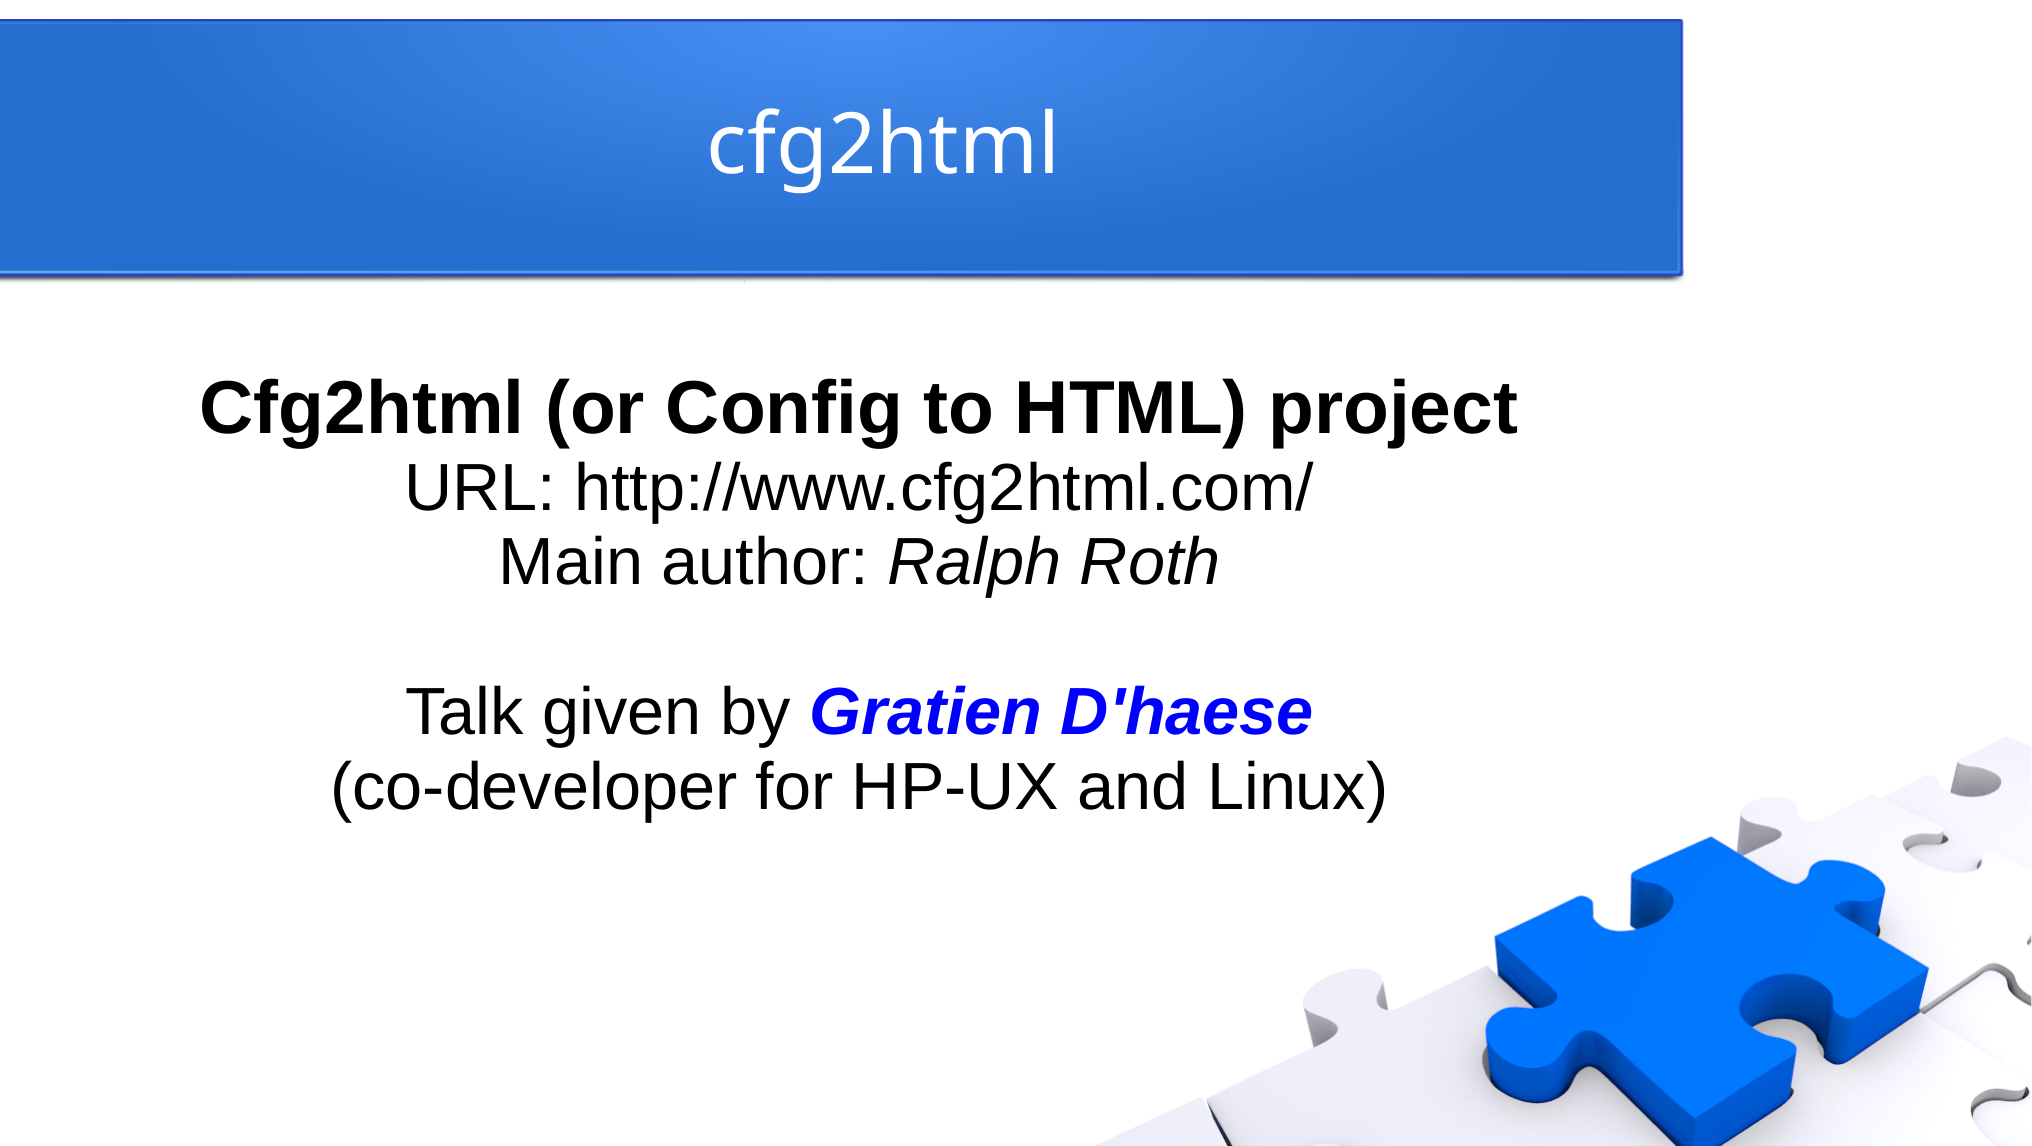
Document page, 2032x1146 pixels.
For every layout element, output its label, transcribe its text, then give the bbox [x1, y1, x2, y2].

picture [0, 19, 1689, 284]
subtitle Cfg2html (or Config to HTML) project URL: http://www.cfg2html.com/ Main author: Ralph Roth Talk given by Gratien D'haese (co-developer for HP-UX and Linux) [101, 307, 1619, 957]
picture [1071, 605, 2032, 1146]
title cfg2html [101, 45, 1666, 237]
